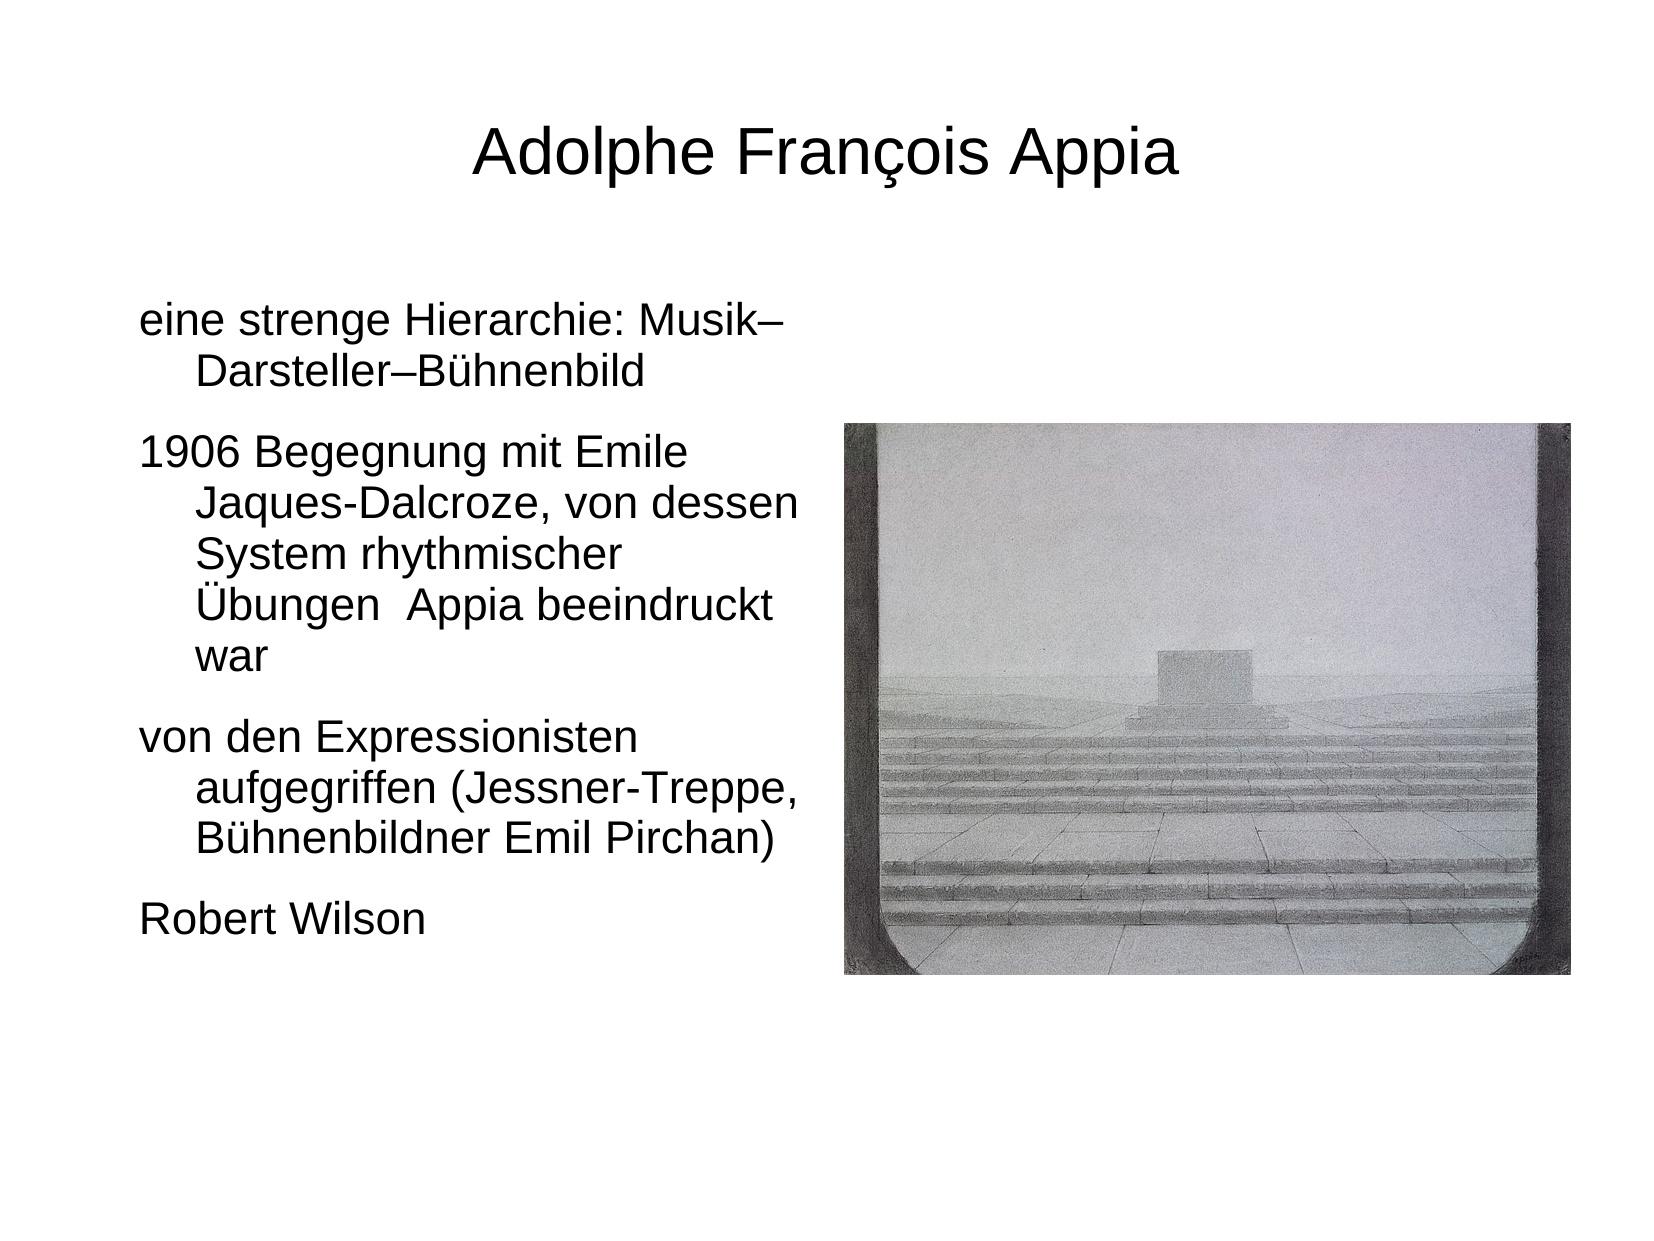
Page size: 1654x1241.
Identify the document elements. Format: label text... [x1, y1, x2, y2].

list eine strenge Hierarchie: Musik–Darsteller–Bühnenbild 1906 Begegnung mit Emile Jaques-Dalcroze, von dessen System rhythmischer Übungen Appia beeindruckt war von den Expressionisten aufgegriffen (Jessner-Treppe, Bühnenbildner Emil Pirchan) Robert Wilson [82, 290, 809, 1108]
picture [844, 423, 1571, 975]
title Adolphe François Appia [82, 49, 1571, 256]
